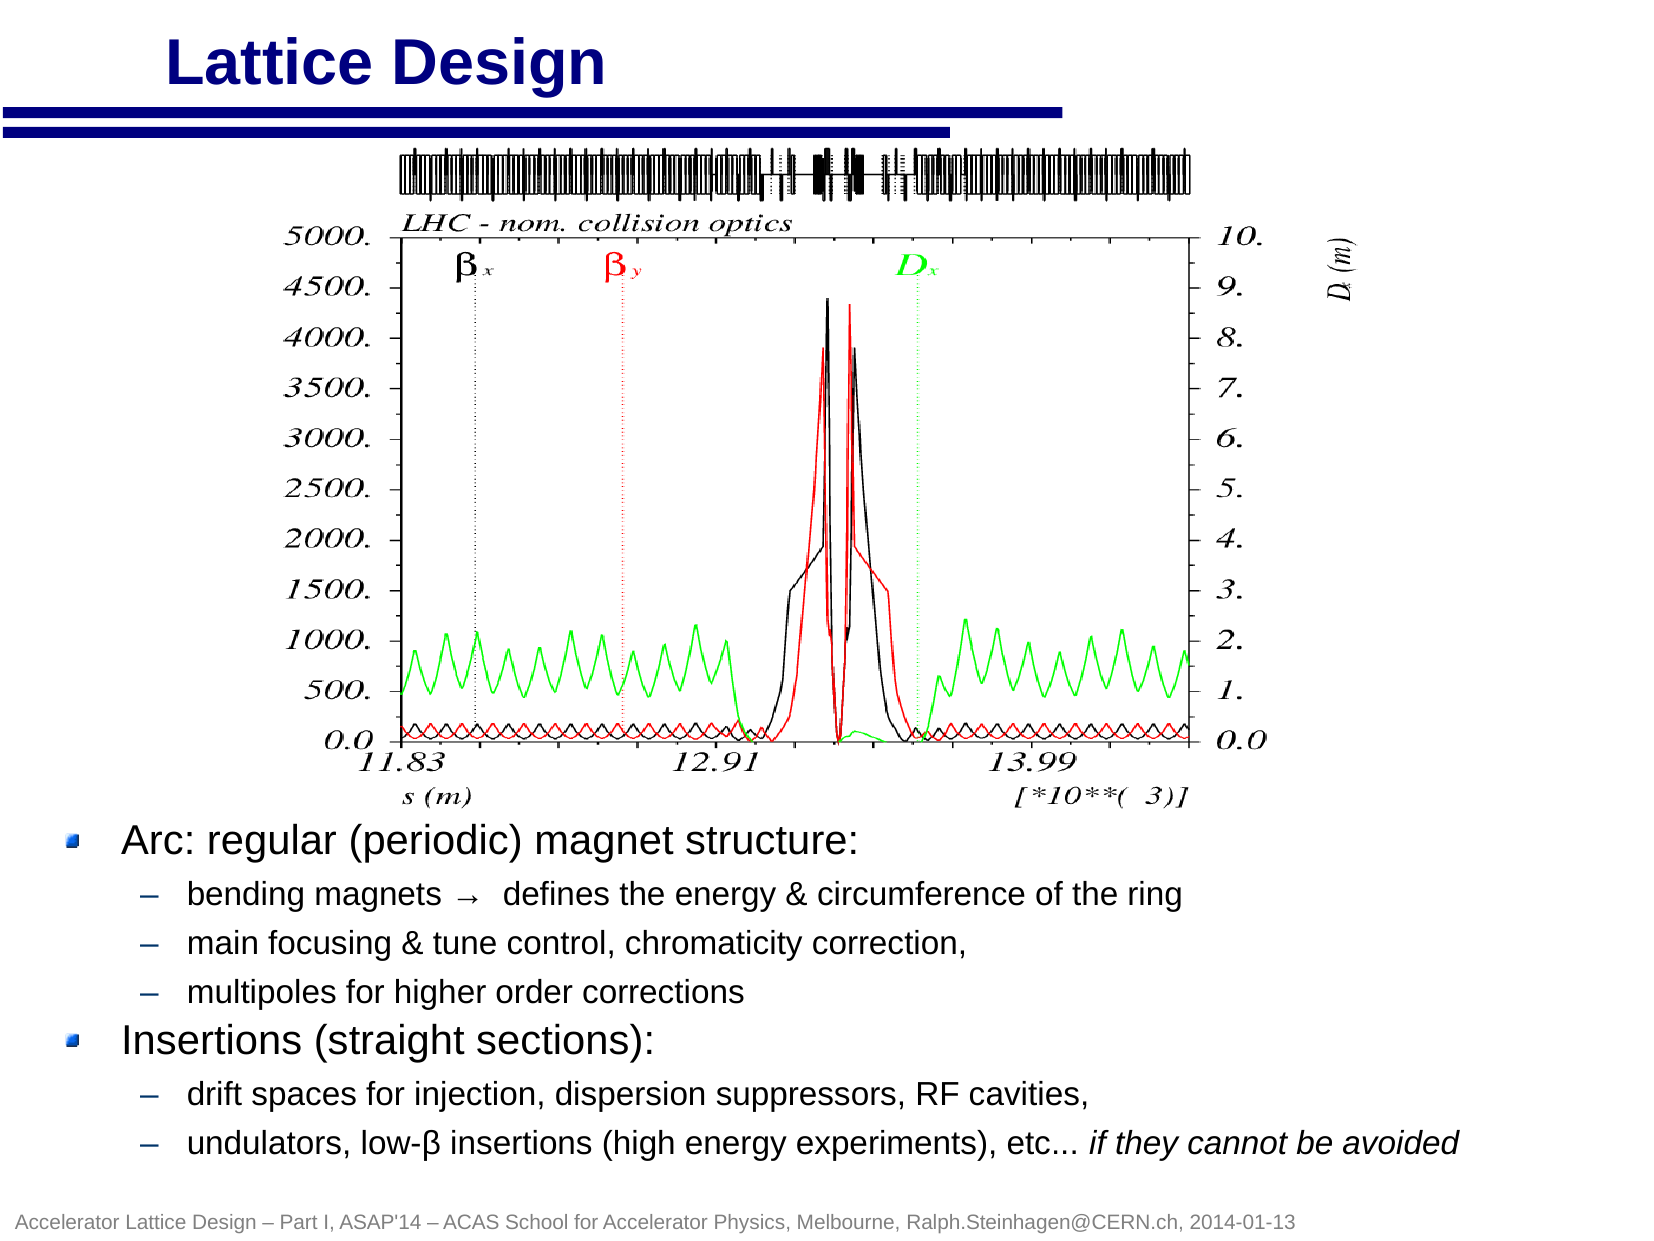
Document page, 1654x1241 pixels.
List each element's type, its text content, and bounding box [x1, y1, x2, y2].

list Arc: regular (periodic) magnet structure: bending magnets → defines the energy & circumference of the ring main focusing & tune control, chromaticity correction, multipoles for higher order corrections Insertions (straight sections): drift spaces for injection, dispersion suppressors, RF cavities, undulators, low-β insertions (high energy experiments), etc... if they cannot be avoided [65, 192, 1628, 1205]
title Lattice Design [165, 0, 1323, 124]
picture [271, 141, 1371, 815]
